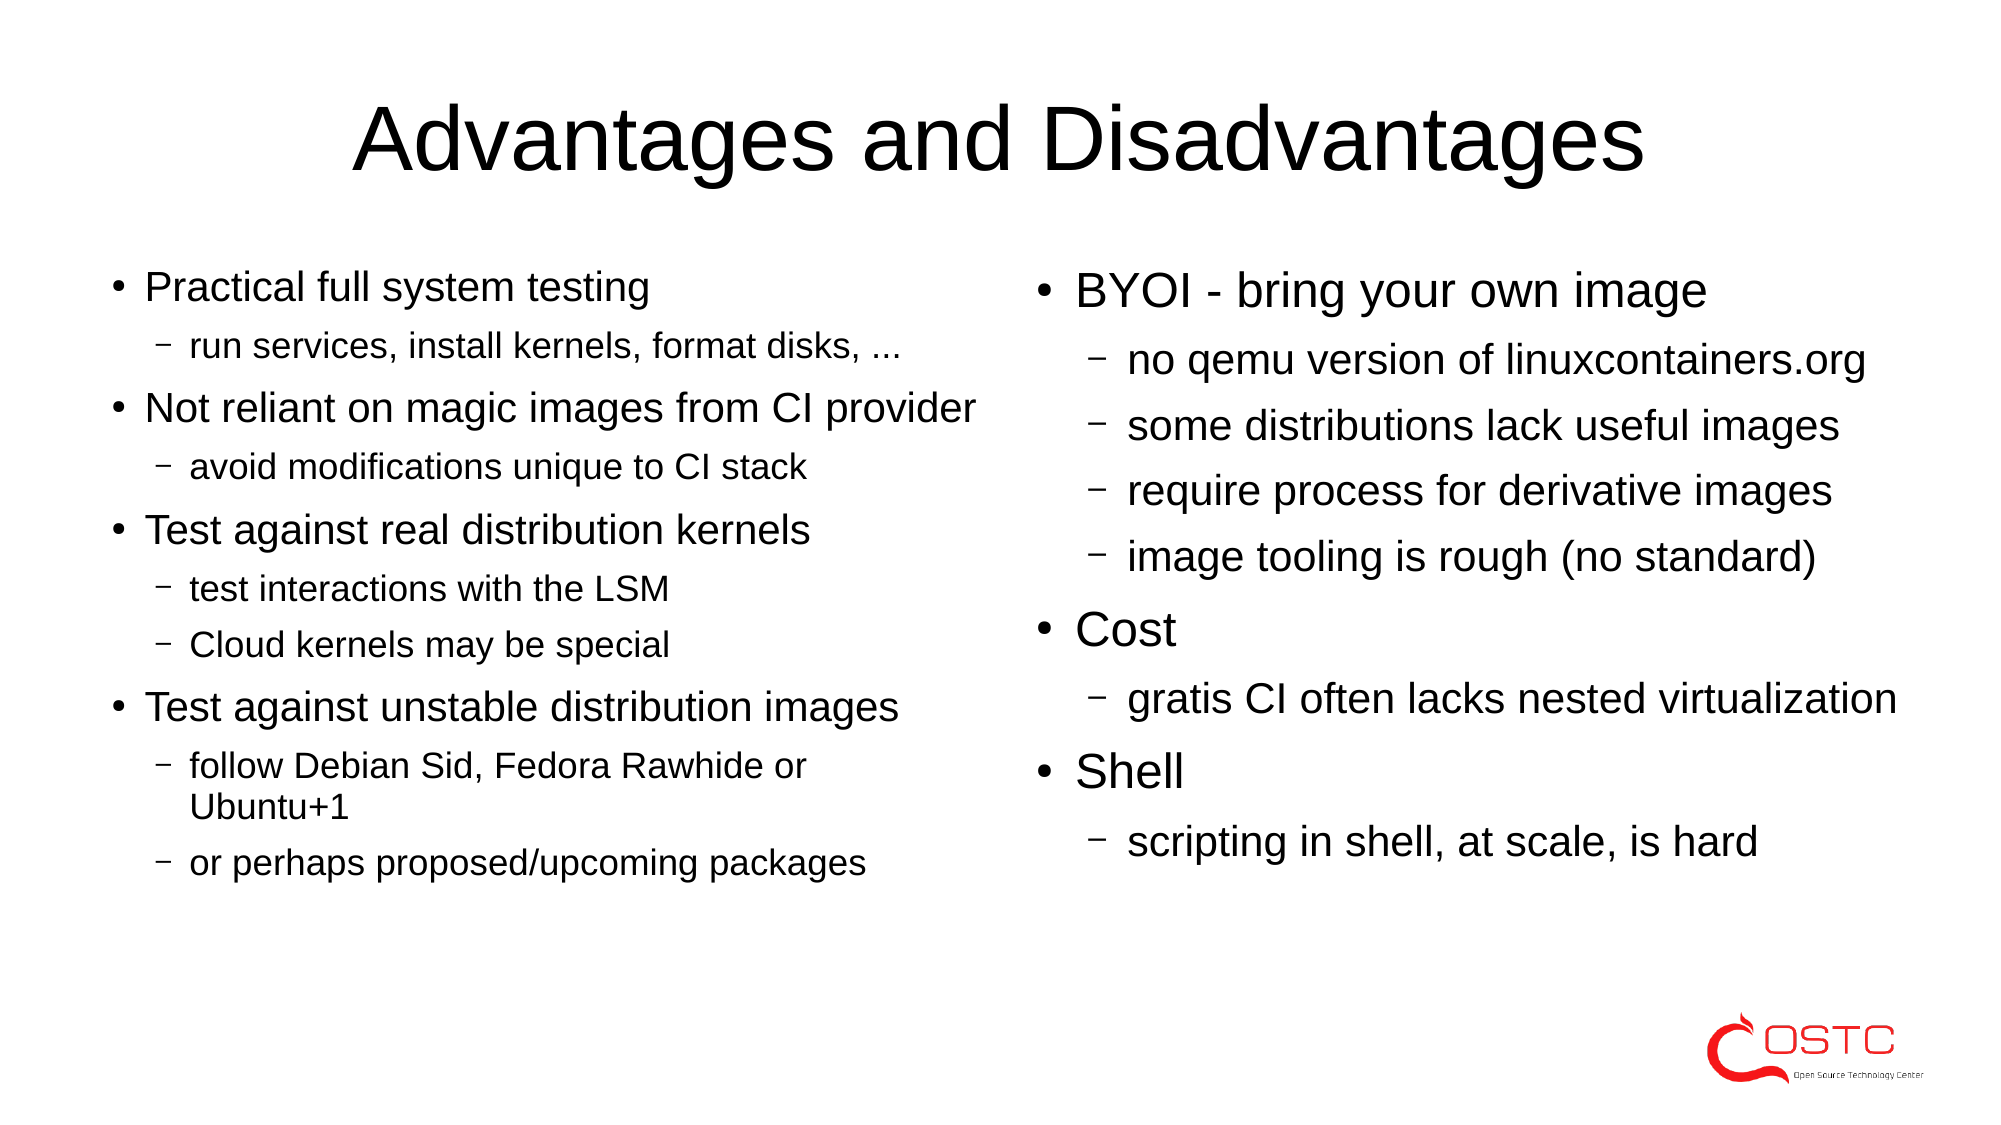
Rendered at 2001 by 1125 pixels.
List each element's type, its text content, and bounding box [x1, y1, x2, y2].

picture [1643, 933, 2001, 1125]
title Advantages and Disadvantages [100, 44, 1901, 233]
list BYOI - bring your own image no qemu version of linuxcontainers.org some distributions lack useful images require process for derivative images image tooling is rough (no standard) Cost gratis CI often lacks nested virtualization Shell scripting in shell, at scale, is hard [1022, 263, 1902, 916]
list Practical full system testing run services, install kernels, format disks, ... Not reliant on magic images from CI provider avoid modifications unique to CI stack Test against real distribution kernels test interactions with the LSM Cloud kernels may be special Test against unstable distribution images follow Debian Sid, Fedora Rawhide or Ubuntu+1 or perhaps proposed/upcoming packages [100, 263, 979, 916]
